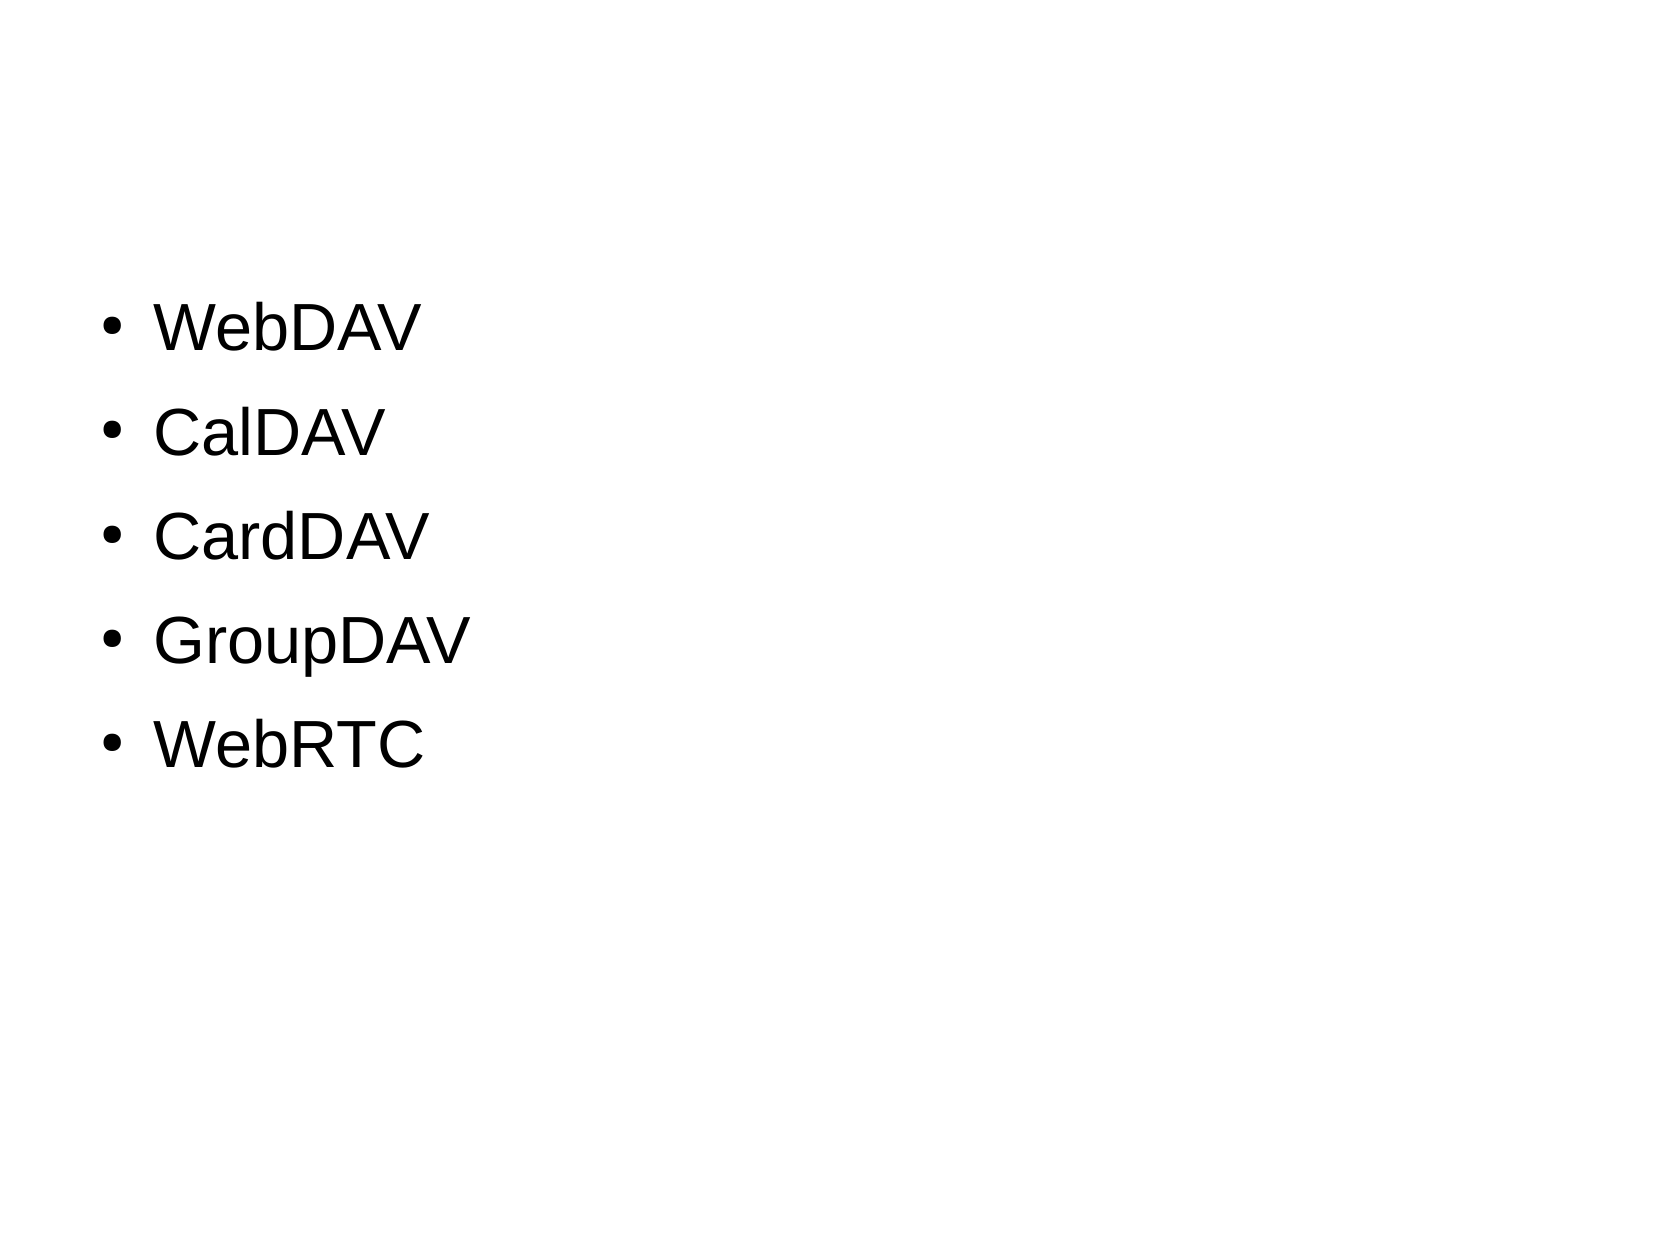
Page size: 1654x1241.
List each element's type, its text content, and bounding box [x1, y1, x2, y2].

list WebDAV CalDAV CardDAV GroupDAV WebRTC [82, 290, 1571, 1010]
